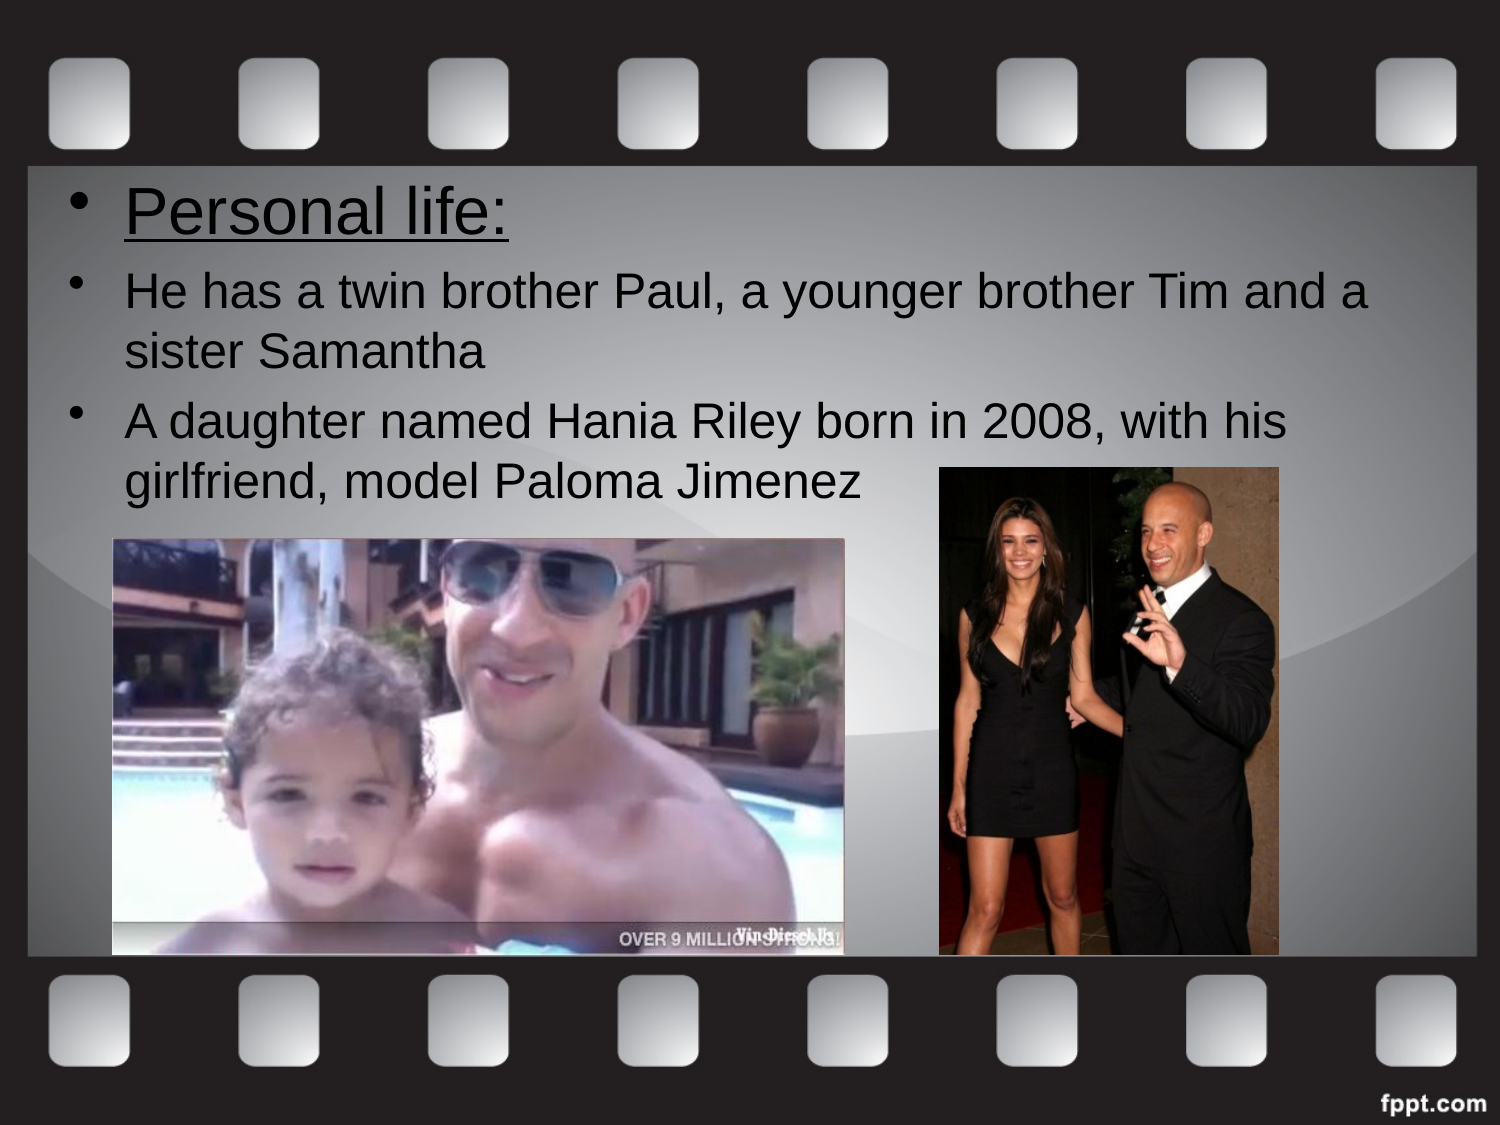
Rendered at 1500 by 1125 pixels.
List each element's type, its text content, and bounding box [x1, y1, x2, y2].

picture [0, 0, 1500, 1125]
list Personal life: He has a twin brother Paul, a younger brother Tim and a sister Samantha A daughter named Hania Riley born in 2008, with his girlfriend, model Paloma Jimenez [53, 160, 1404, 904]
